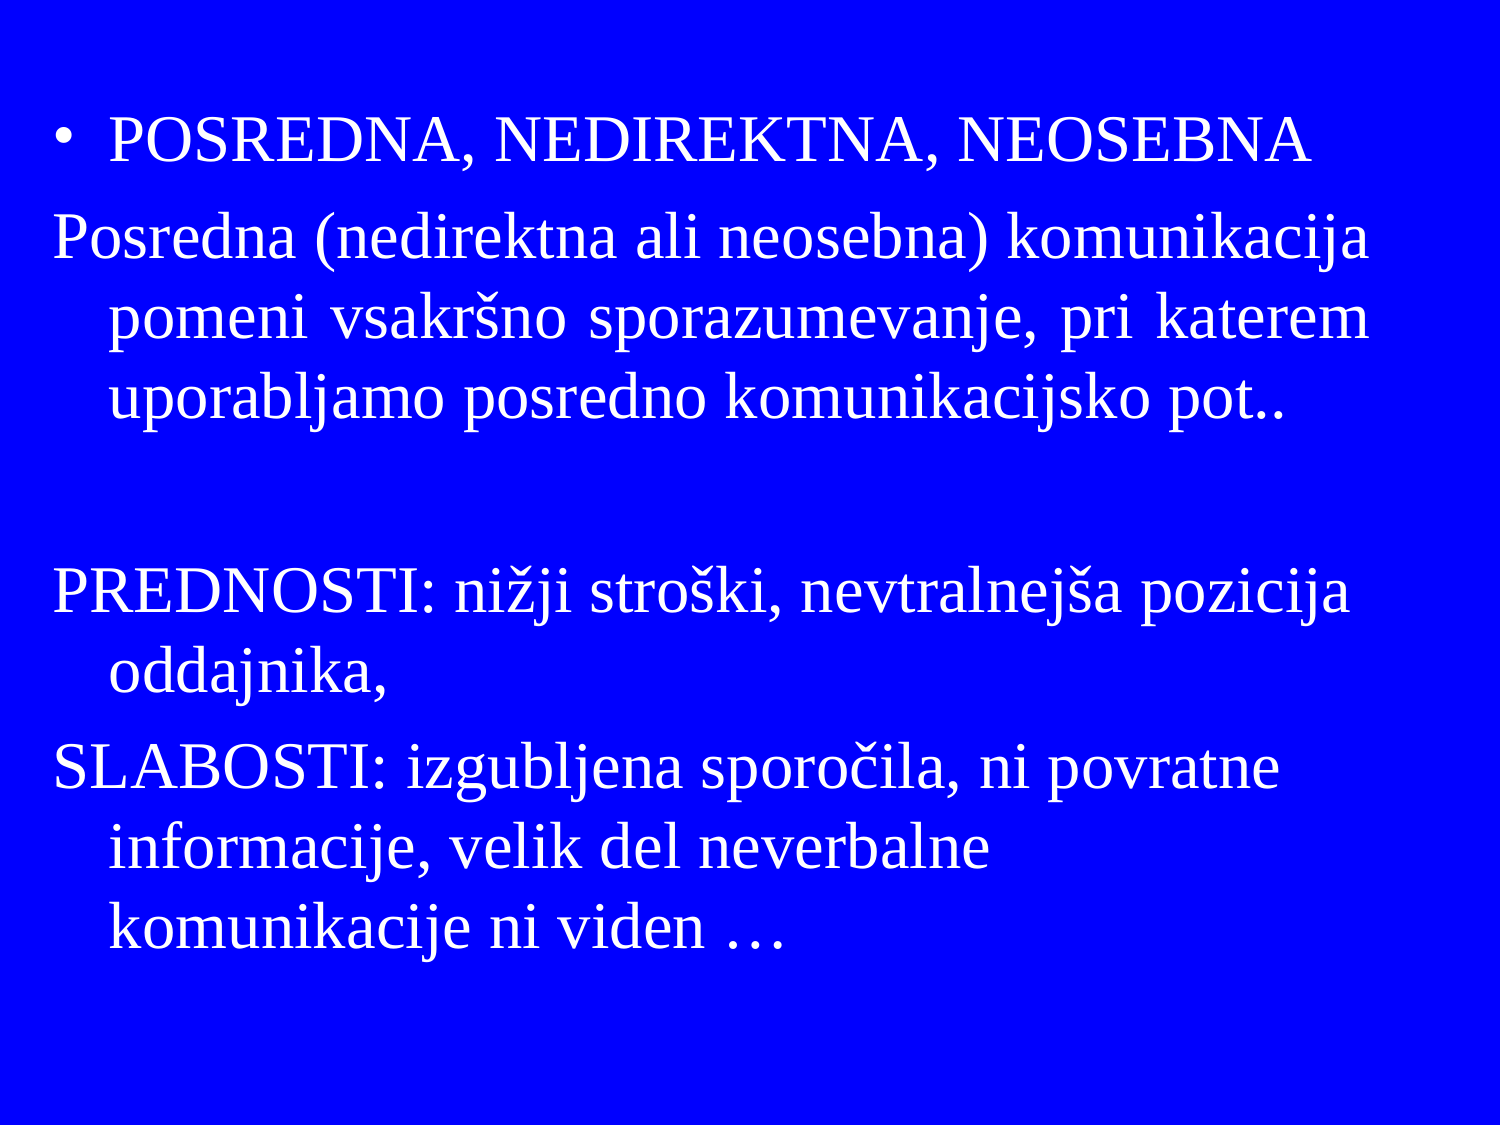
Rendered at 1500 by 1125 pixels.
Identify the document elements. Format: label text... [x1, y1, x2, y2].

list POSREDNA, NEDIREKTNA, NEOSEBNA Posredna (nedirektna ali neosebna) komunikacija pomeni vsakršno sporazumevanje, pri katerem uporabljamo posredno komunikacijsko pot.. PREDNOSTI: nižji stroški, nevtralnejša pozicija oddajnika, SLABOSTI: izgubljena sporočila, ni povratne informacije, velik del neverbalne komunikacije ni viden … [37, 87, 1388, 1000]
